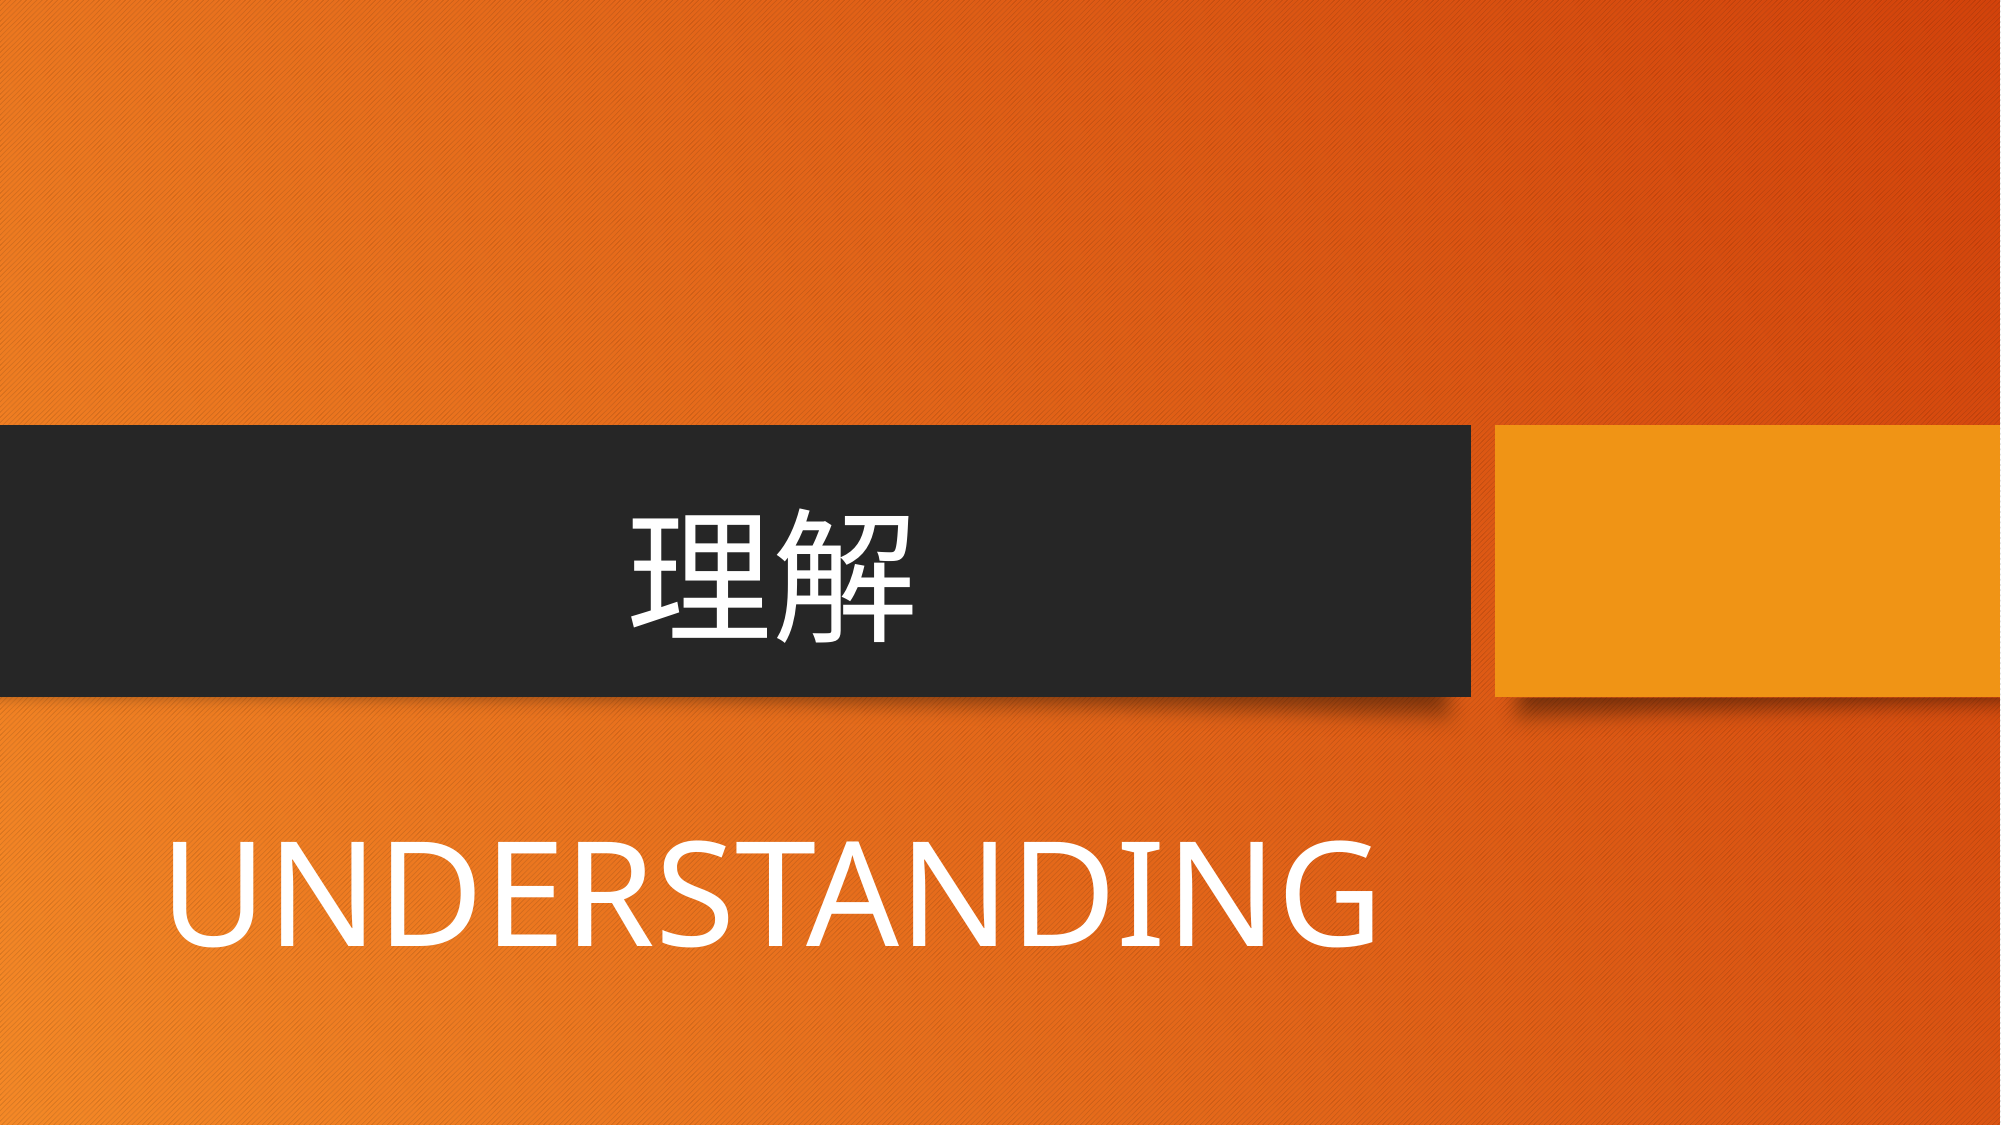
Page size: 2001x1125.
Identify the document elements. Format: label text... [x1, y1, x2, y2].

title 理解 UNDERSTANDING [104, 498, 1441, 666]
